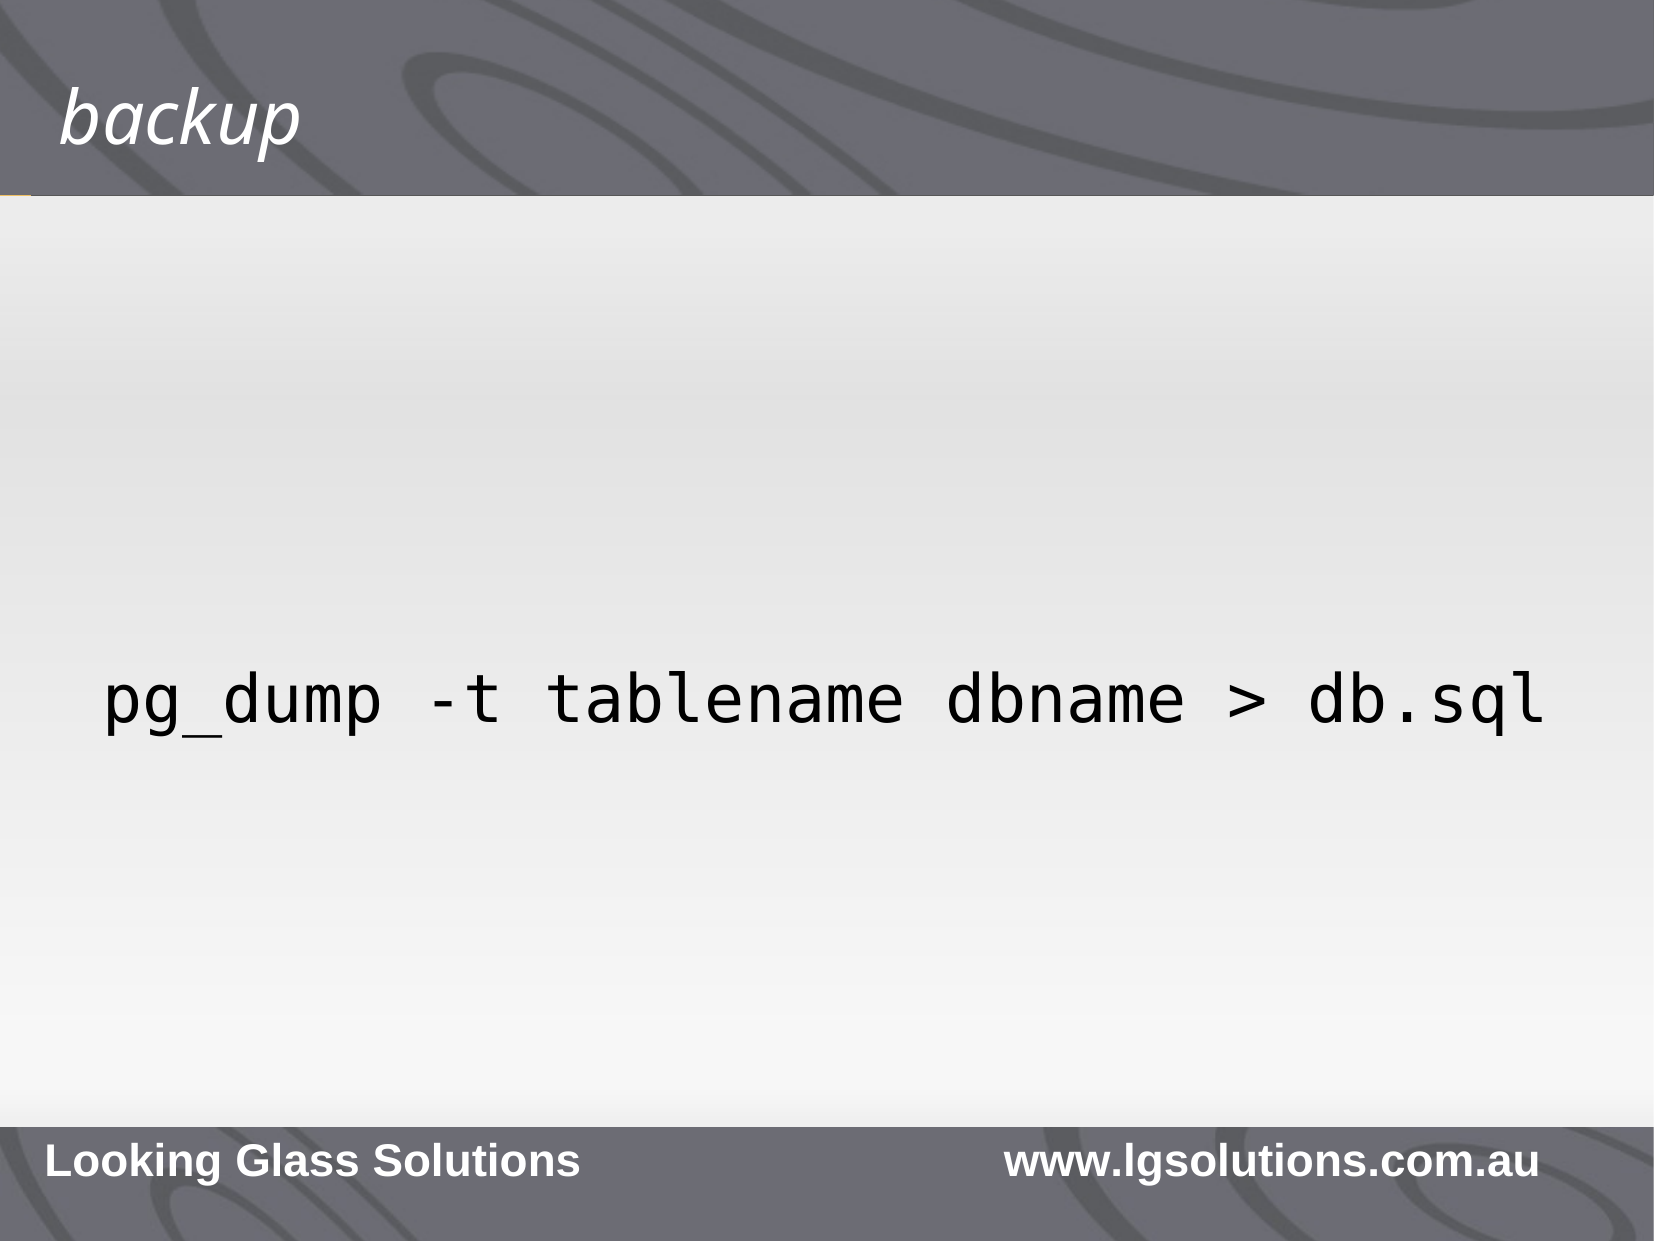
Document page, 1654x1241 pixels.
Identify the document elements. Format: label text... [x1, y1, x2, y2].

title backup [59, 48, 1270, 182]
picture [0, 0, 1654, 1241]
subtitle pg_dump -t tablename dbname > db.sql [82, 297, 1571, 1102]
